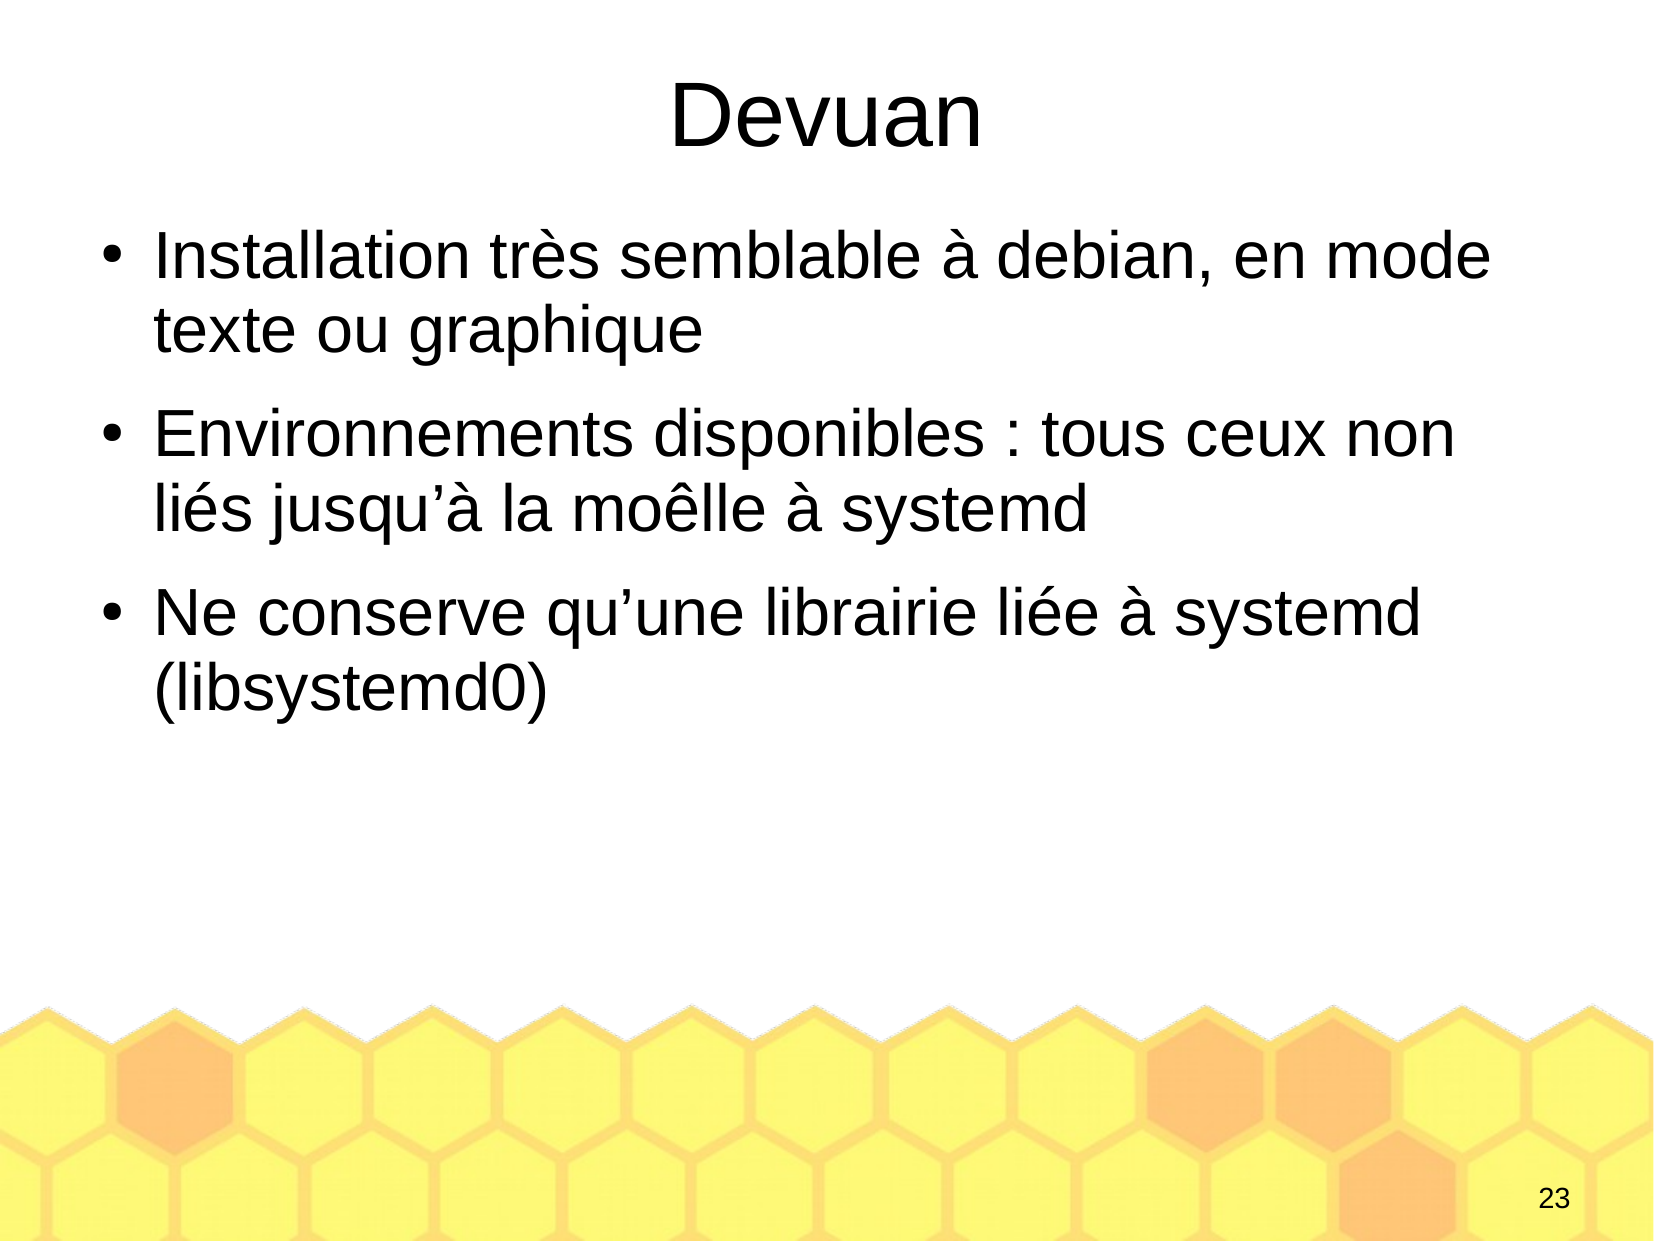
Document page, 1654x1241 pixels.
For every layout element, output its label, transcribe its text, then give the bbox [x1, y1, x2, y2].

title Devuan [82, 36, 1571, 193]
list Installation très semblable à debian, en mode texte ou graphique Environnements disponibles : tous ceux non liés jusqu’à la moêlle à systemd Ne conserve qu’une librairie liée à systemd (libsystemd0) [82, 217, 1571, 757]
picture [0, 1001, 1654, 1241]
